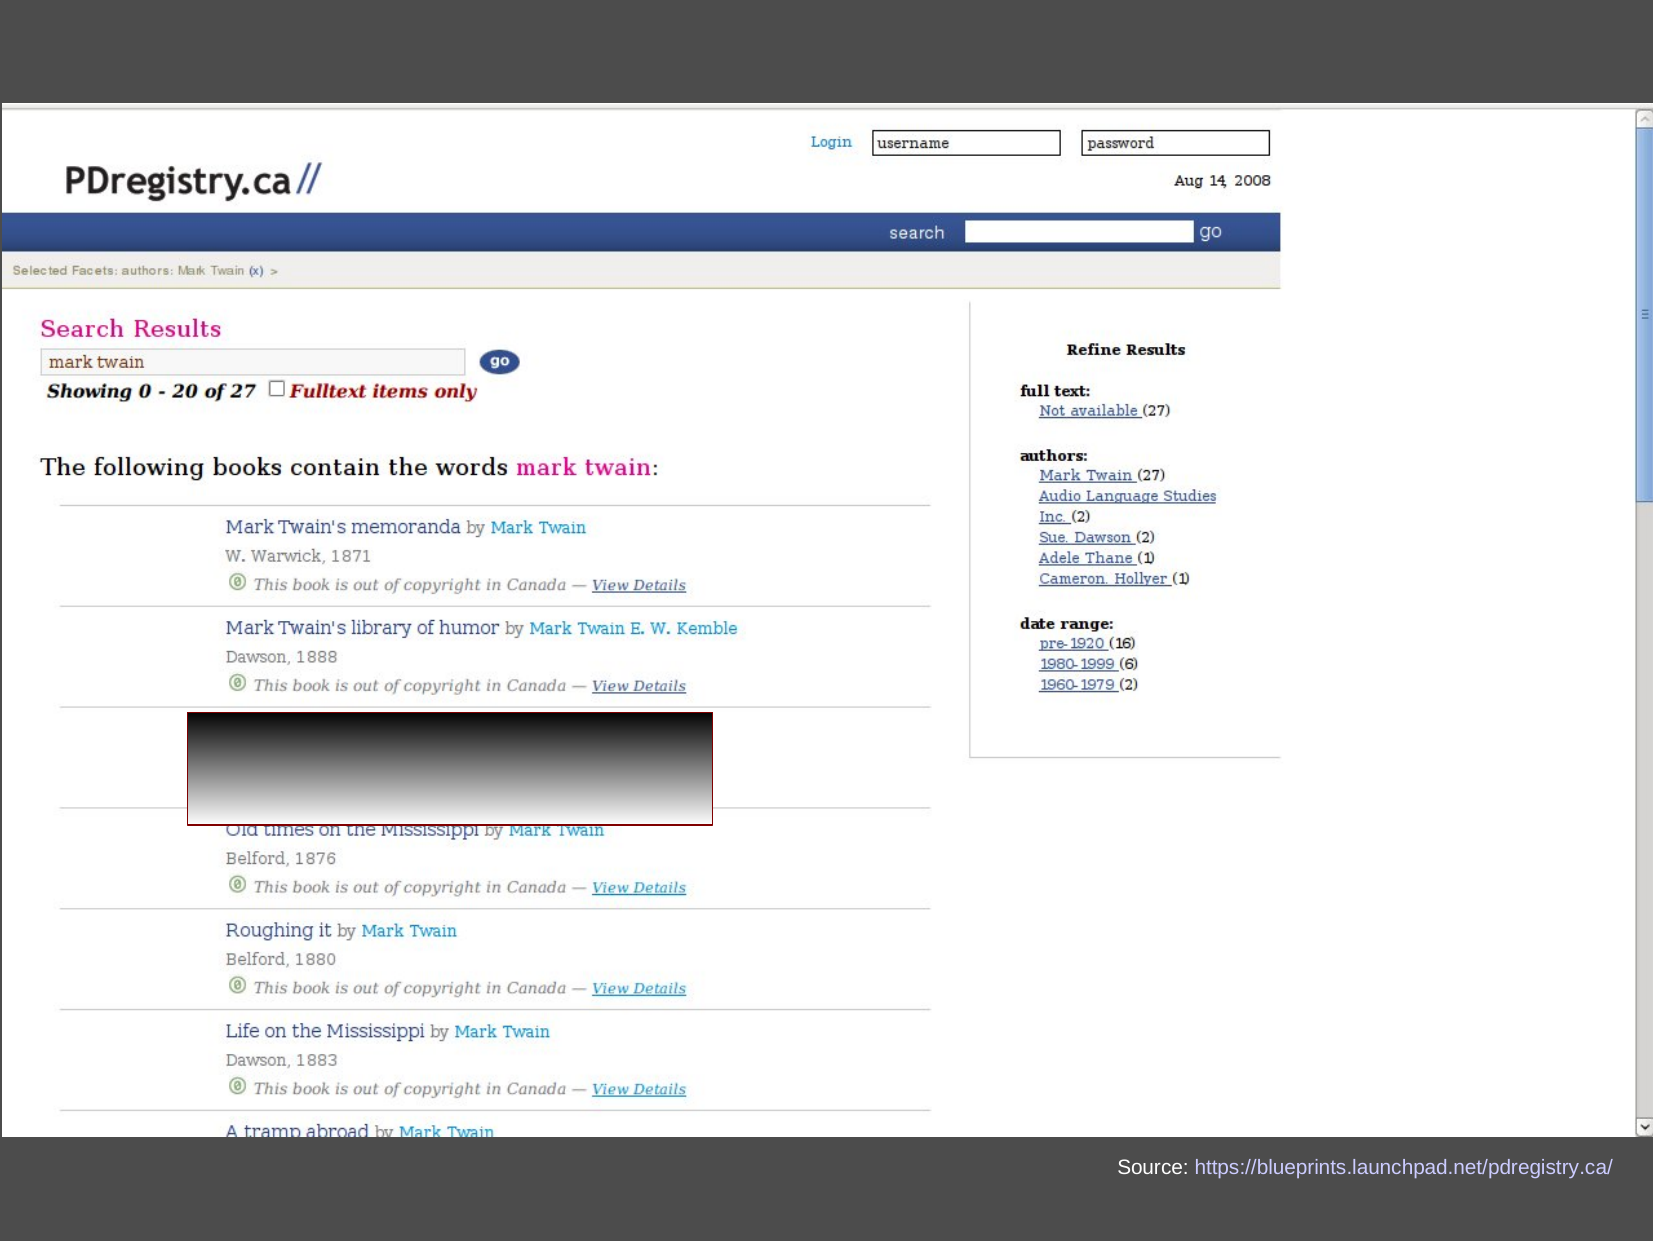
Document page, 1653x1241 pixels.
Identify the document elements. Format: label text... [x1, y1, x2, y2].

text_box [187, 712, 713, 825]
text_box Source: https://blueprints.launchpad.net/pdregistry.ca/ [1102, 1145, 1634, 1187]
picture [2, 103, 1653, 1137]
